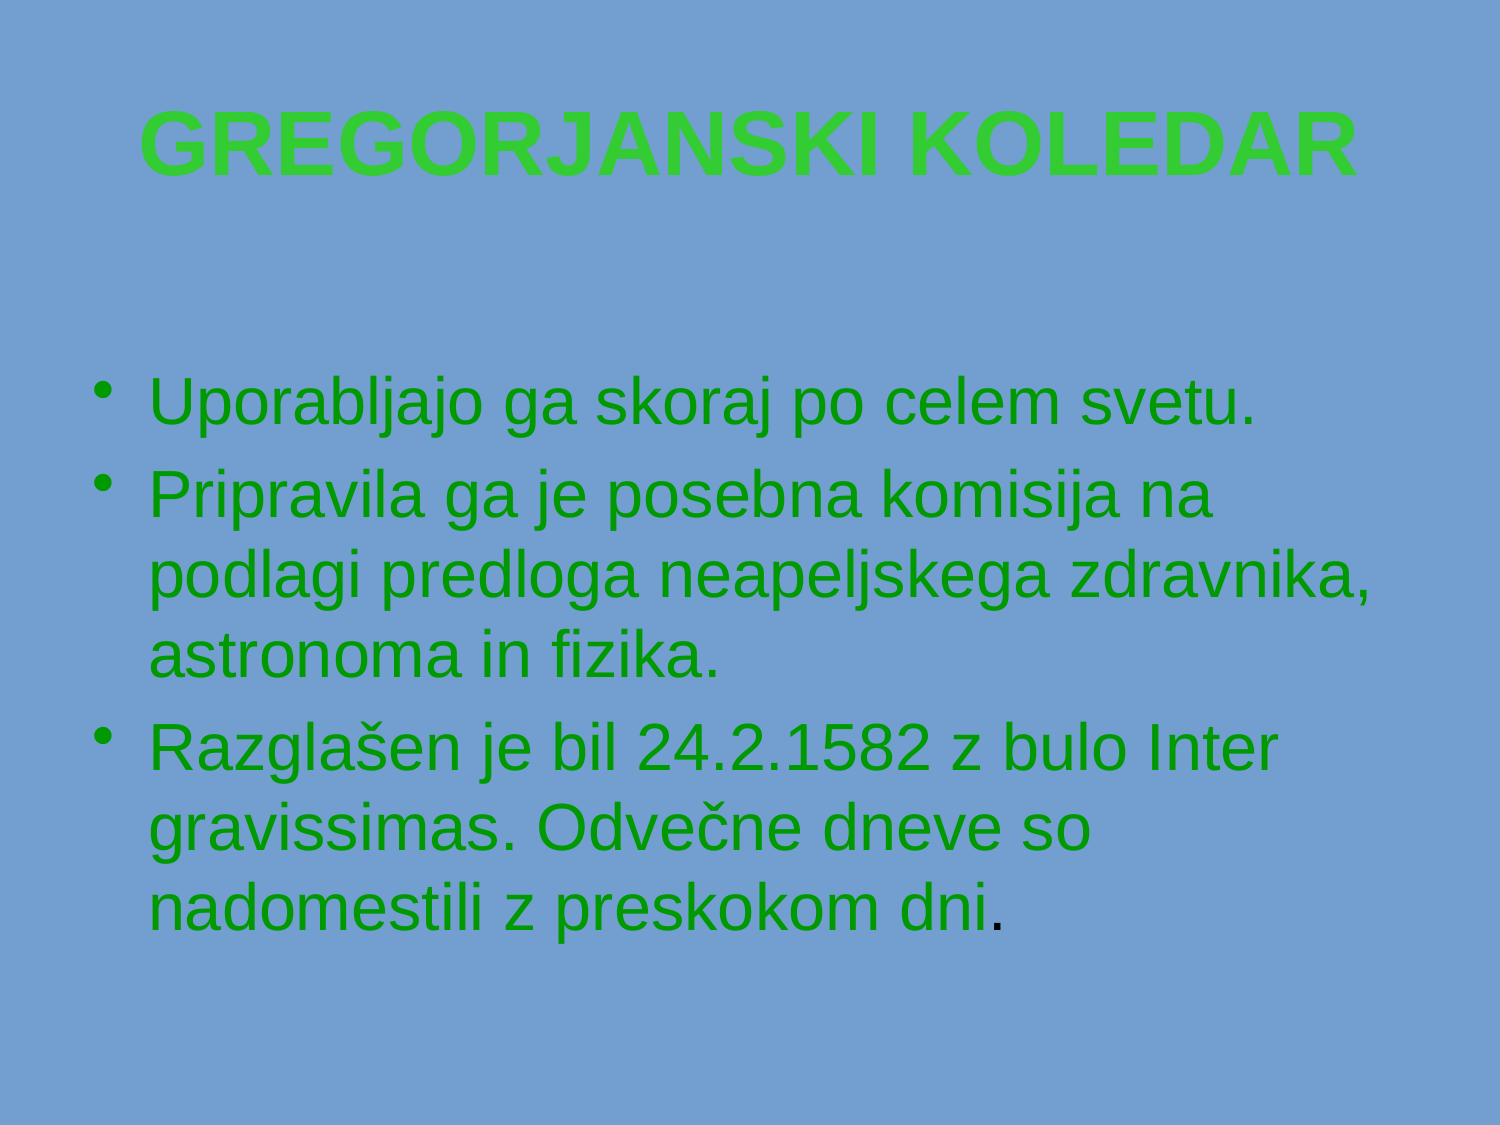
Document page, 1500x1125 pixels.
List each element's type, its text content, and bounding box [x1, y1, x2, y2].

title GREGORJANSKI KOLEDAR [75, 45, 1425, 233]
list Uporabljajo ga skoraj po celem svetu. Pripravila ga je posebna komisija na podlagi predloga neapeljskega zdravnika, astronoma in fizika. Razglašen je bil 24.2.1582 z bulo Inter gravissimas. Odvečne dneve so nadomestili z preskokom dni. [76, 350, 1427, 1093]
